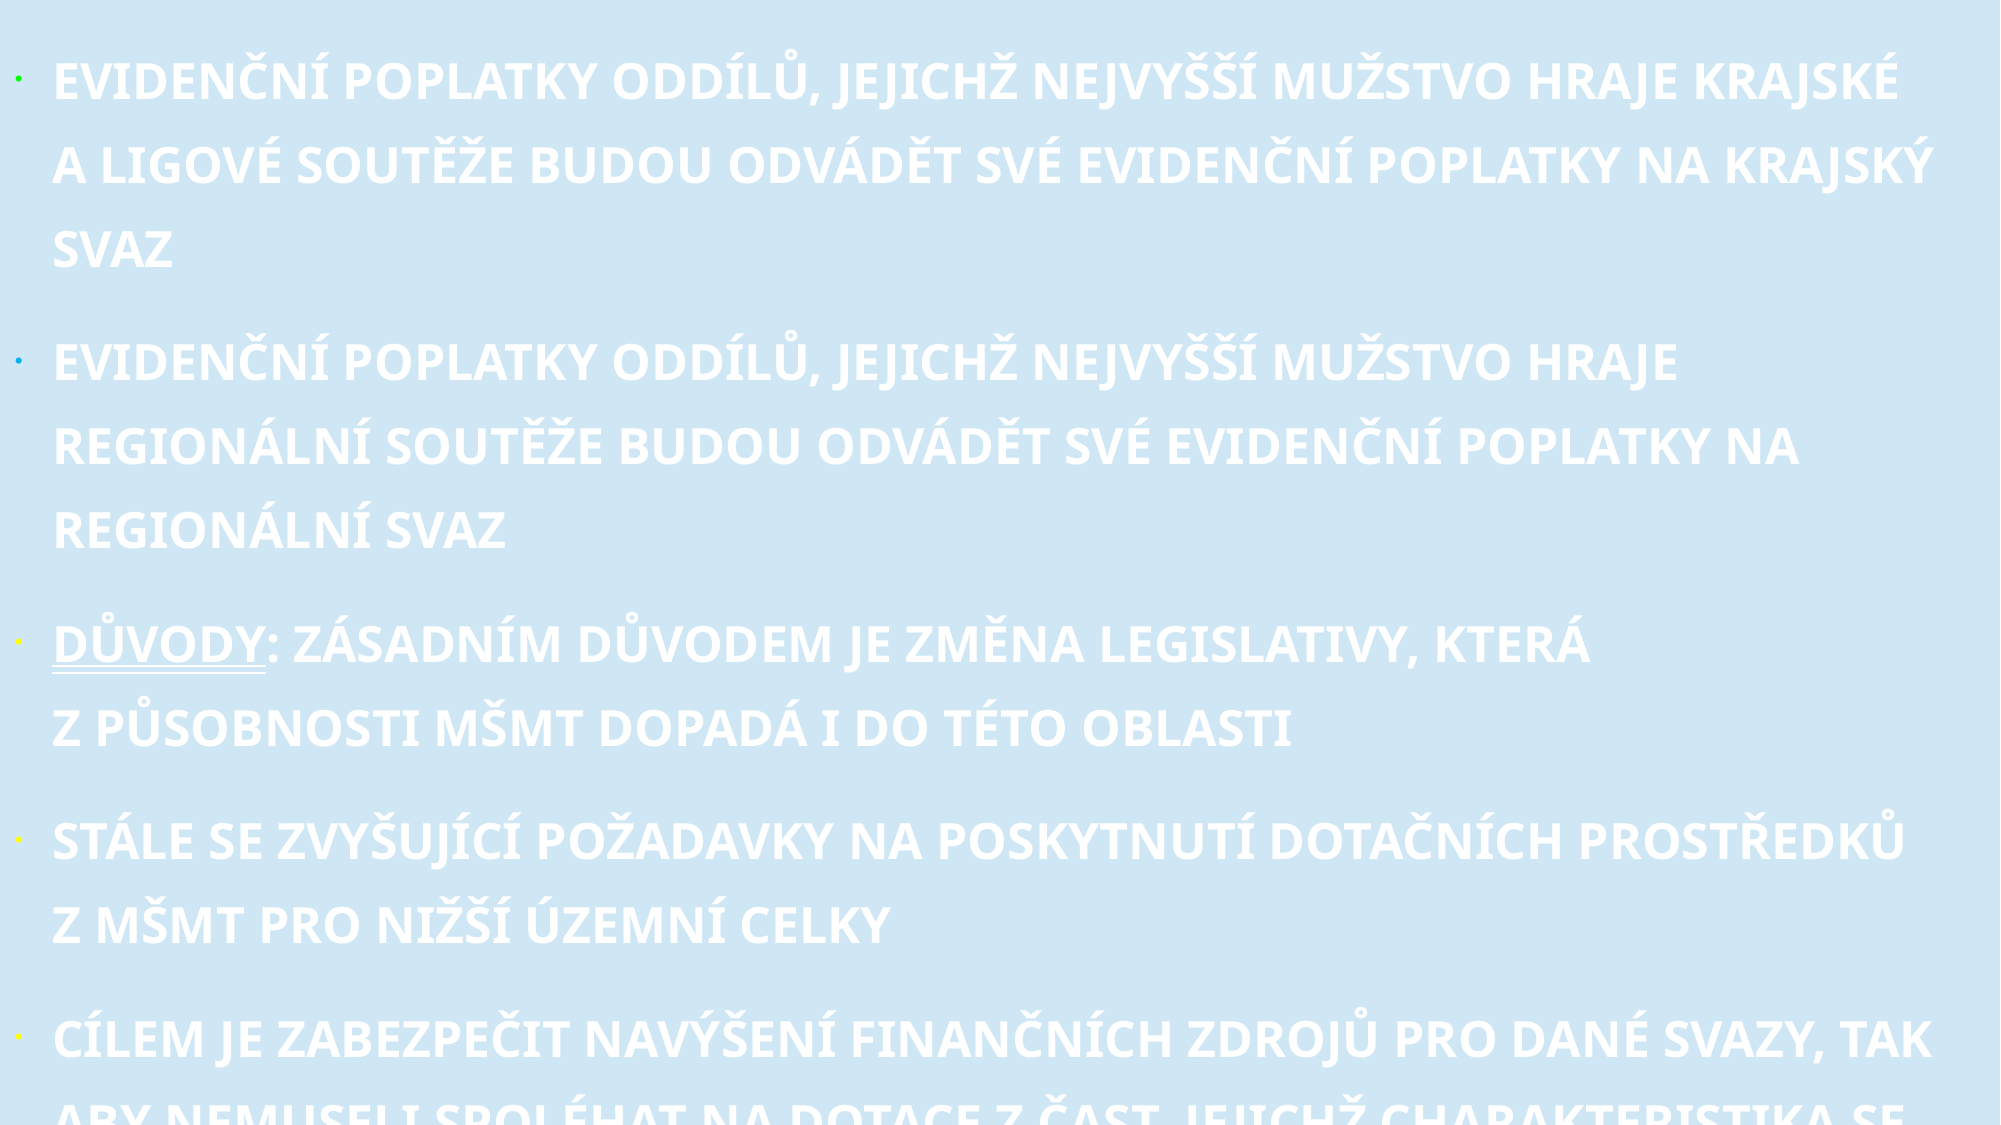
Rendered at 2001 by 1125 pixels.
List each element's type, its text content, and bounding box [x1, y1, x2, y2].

list EVIDENČNÍ POPLATKY ODDÍLŮ, JEJICHŽ NEJVYŠŠÍ MUŽSTVO HRAJE KRAJSKÉ A LIGOVÉ SOUTĚŽE BUDOU ODVÁDĚT SVÉ EVIDENČNÍ POPLATKY NA KRAJSKÝ SVAZ EVIDENČNÍ POPLATKY ODDÍLŮ, JEJICHŽ NEJVYŠŠÍ MUŽSTVO HRAJE REGIONÁLNÍ SOUTĚŽE BUDOU ODVÁDĚT SVÉ EVIDENČNÍ POPLATKY NA REGIONÁLNÍ SVAZ DŮVODY: ZÁSADNÍM DŮVODEM JE ZMĚNA LEGISLATIVY, KTERÁ Z PŮSOBNOSTI MŠMT DOPADÁ I DO TÉTO OBLASTI STÁLE SE ZVYŠUJÍCÍ POŽADAVKY NA POSKYTNUTÍ DOTAČNÍCH PROSTŘEDKŮ Z MŠMT PRO NIŽŠÍ ÚZEMNÍ CELKY CÍLEM JE ZABEZPEČIT NAVÝŠENÍ FINANČNÍCH ZDROJŮ PRO DANÉ SVAZY, TAK ABY NEMUSELI SPOLÉHAT NA DOTACE Z ČAST, JEJICHŽ CHARAKTERISTIKA SE KAŽDÝM ROKEM MĚNÍ A MOHLI KAŽDOROČNĚ POČÍTAT S PRAVIDELNÝM VYŠŠÍM PŘÍJMEM Z EVIDENČNÍCH POPLATKŮ [0, 17, 1963, 1125]
